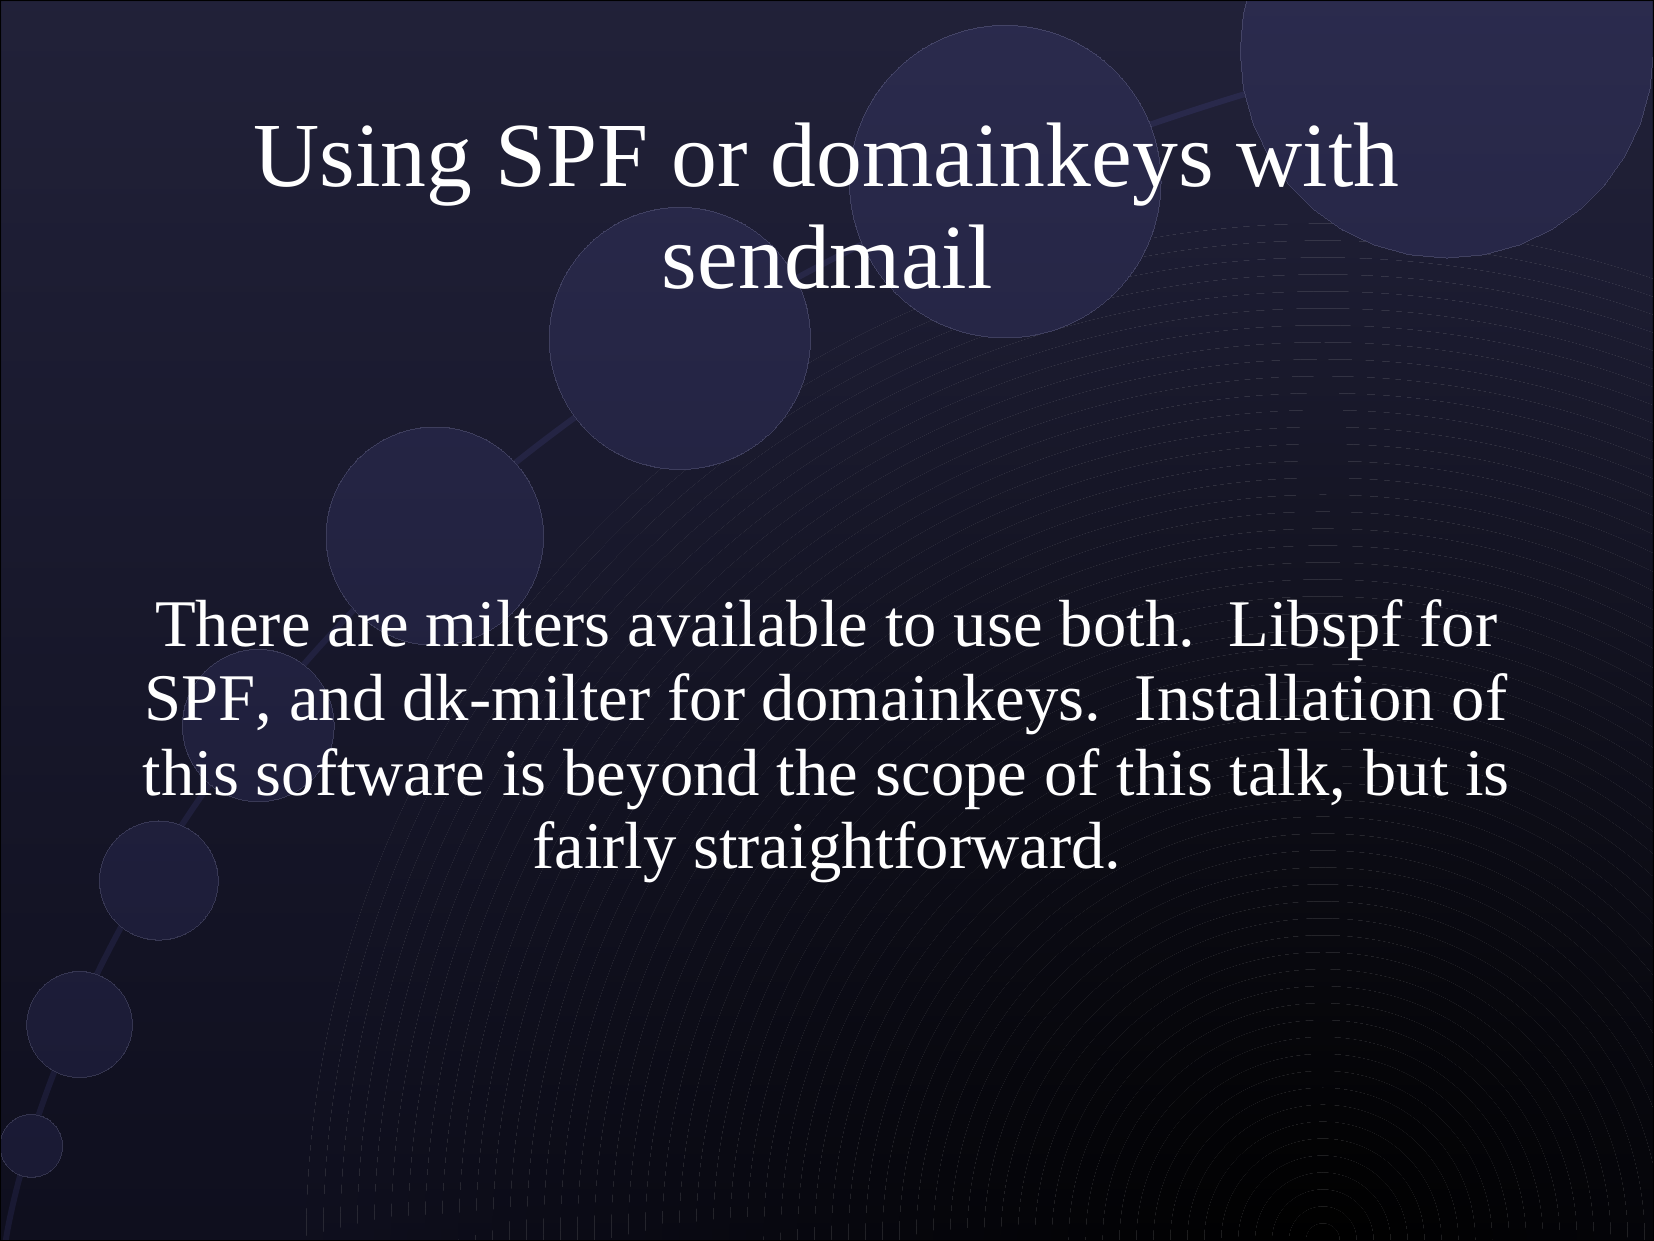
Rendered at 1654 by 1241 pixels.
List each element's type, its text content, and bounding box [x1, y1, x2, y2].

title Using SPF or domainkeys with sendmail [121, 95, 1534, 318]
subtitle There are milters available to use both. Libspf for SPF, and dk-milter for domainkeys. Installation of this software is beyond the scope of this talk, but is fairly straightforward. [121, 344, 1534, 1127]
